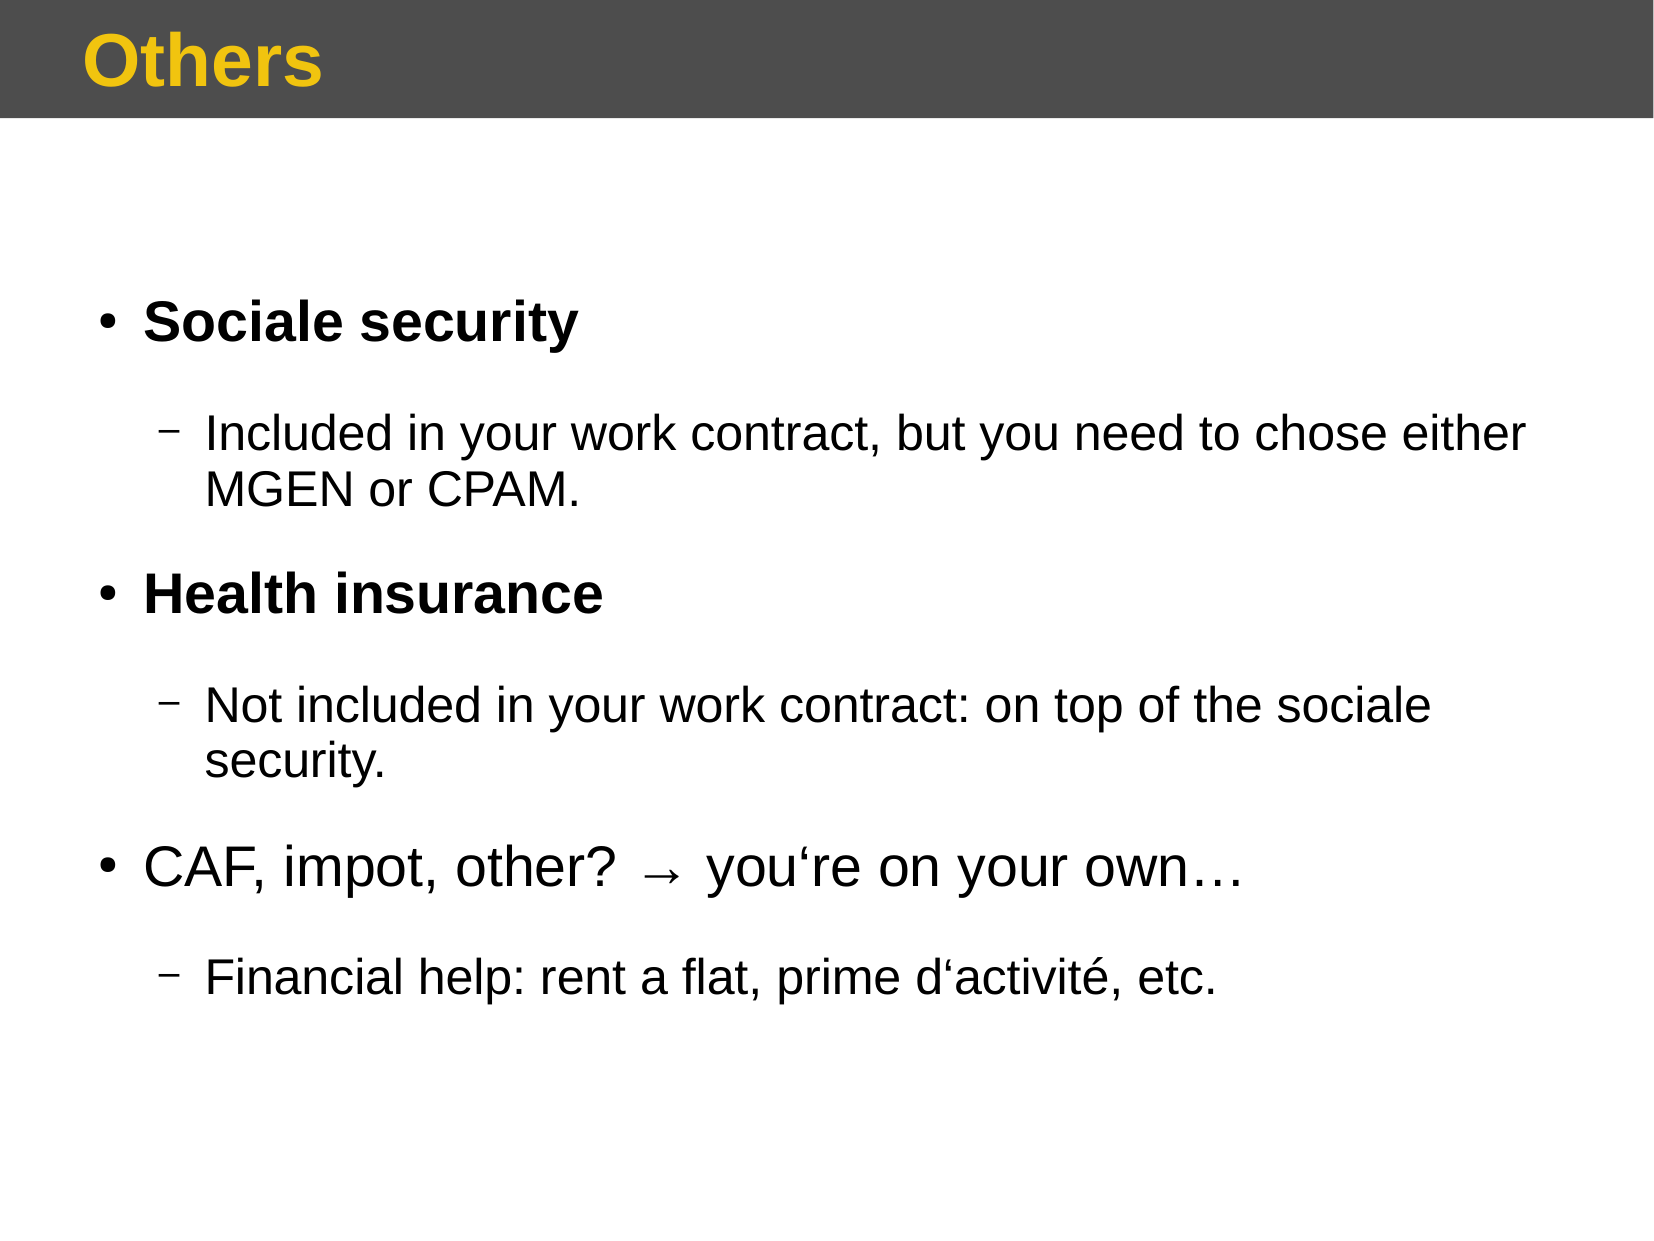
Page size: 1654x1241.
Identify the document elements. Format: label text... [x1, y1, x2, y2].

list Sociale security Included in your work contract, but you need to chose either MGEN or CPAM. Health insurance Not included in your work contract: on top of the sociale security. CAF, impot, other? → you‘re on your own… Financial help: rent a flat, prime d‘activité, etc. [82, 290, 1538, 1010]
title Others [82, 18, 1571, 103]
